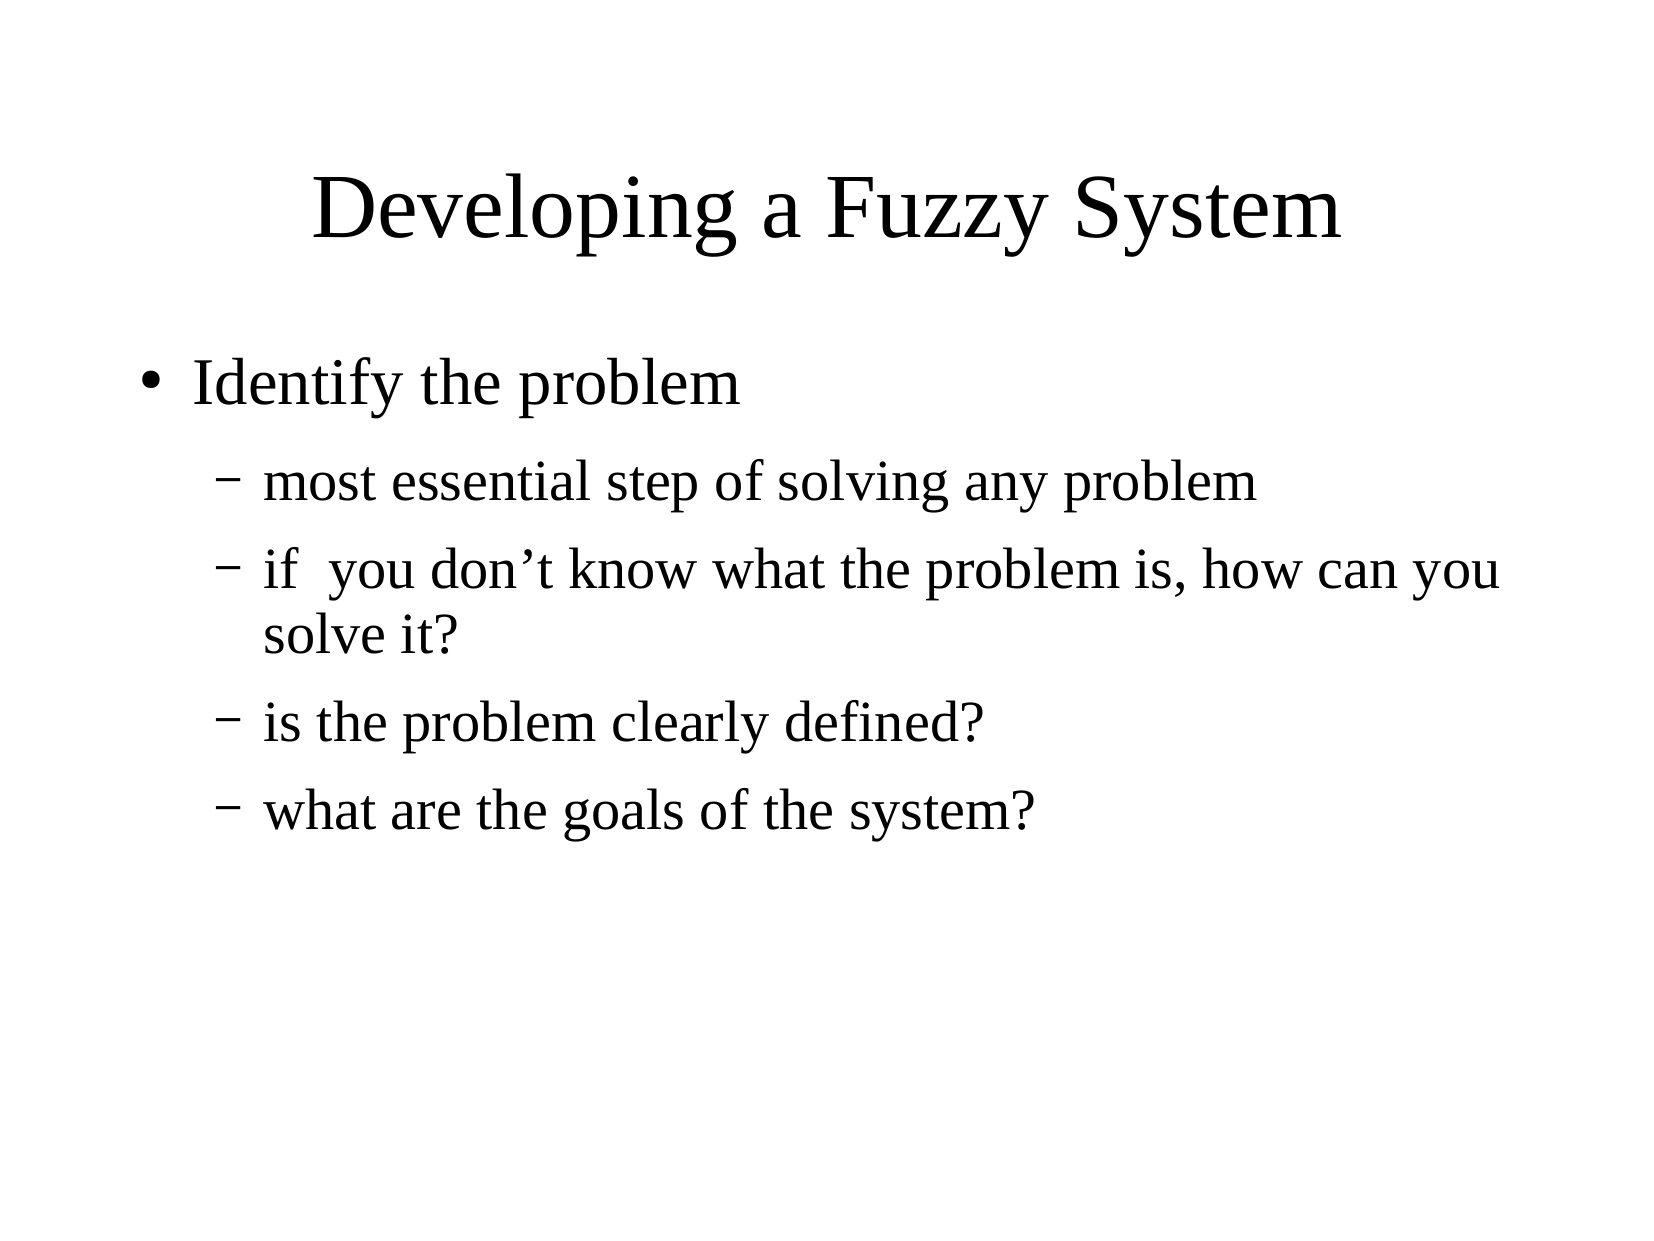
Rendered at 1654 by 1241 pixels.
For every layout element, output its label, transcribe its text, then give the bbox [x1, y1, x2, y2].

list Identify the problem most essential step of solving any problem if you don’t know what the problem is, how can you solve it? is the problem clearly defined? what are the goals of the system? [121, 344, 1534, 1127]
title Developing a Fuzzy System [121, 102, 1534, 311]
